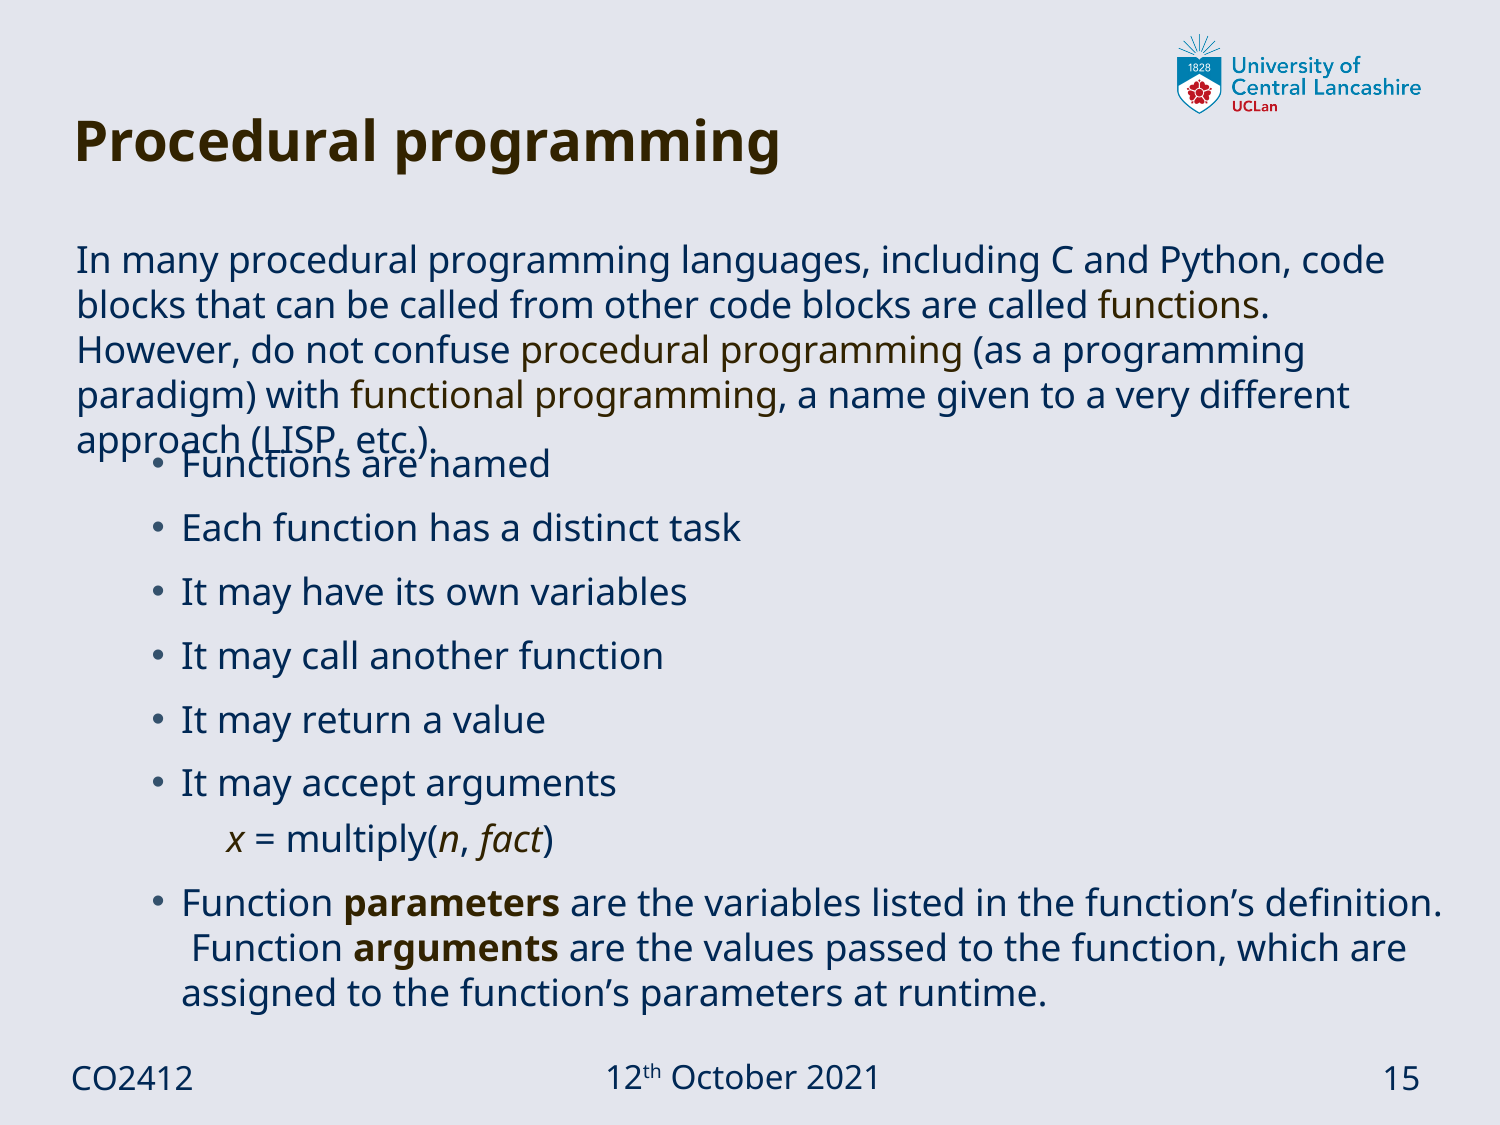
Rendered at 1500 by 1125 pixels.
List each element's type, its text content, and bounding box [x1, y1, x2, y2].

text_box Functions are named Each function has a distinct task It may have its own variables It may call another function It may return a value It may accept arguments x = multiply(n, fact) Function parameters are the variables listed in the function’s definition. Function arguments are the values passed to the function, which are assigned to the function’s parameters at runtime. [149, 424, 1444, 1014]
text_box In many procedural programming languages, including C and Python, code blocks that can be called from other code blocks are called functions. However, do not confuse procedural programming (as a programming paradigm) with functional programming, a name given to a very different approach (LISP, etc.). [59, 228, 1444, 424]
title Procedural programming [58, 93, 1475, 186]
picture [1177, 34, 1421, 93]
